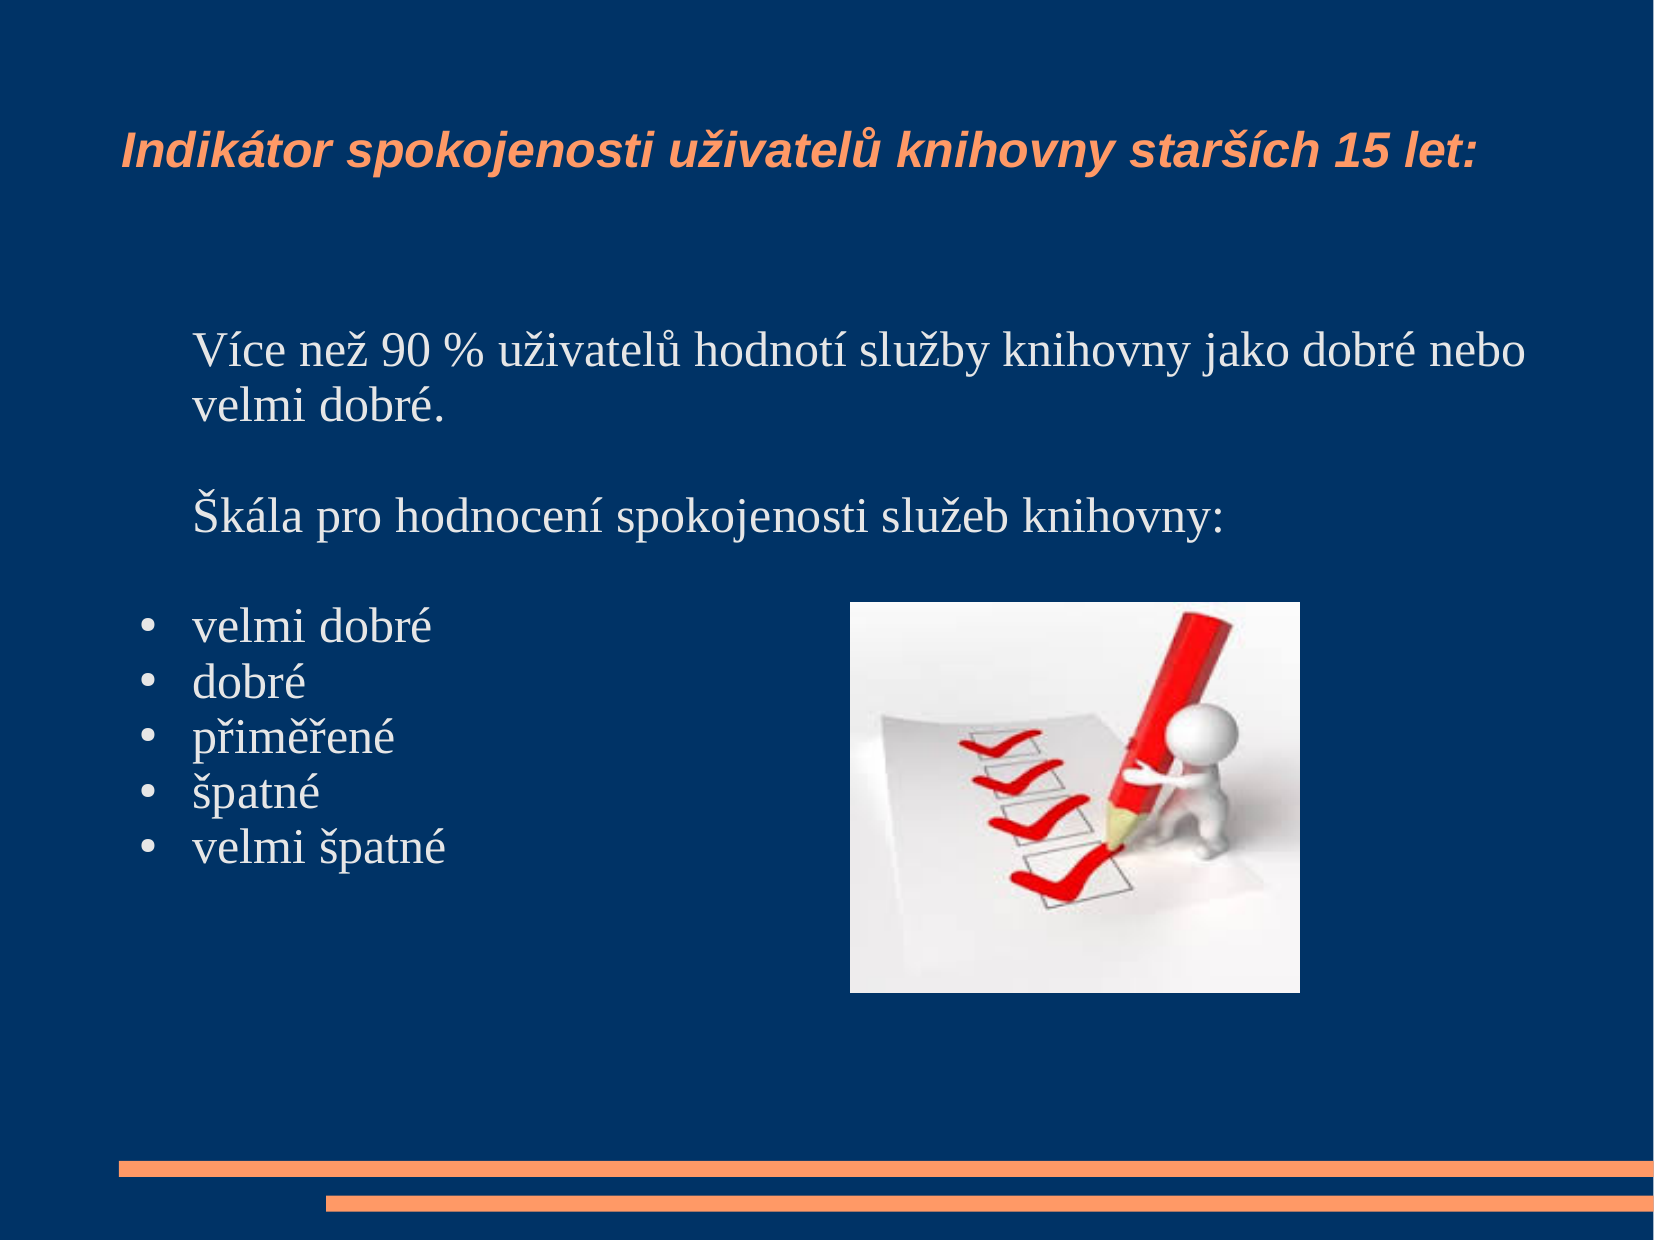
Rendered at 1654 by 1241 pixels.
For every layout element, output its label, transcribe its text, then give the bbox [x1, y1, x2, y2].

picture [850, 602, 1300, 993]
title Indikátor spokojenosti uživatelů knihovny starších 15 let: [121, 46, 1534, 254]
list Více než 90 % uživatelů hodnotí služby knihovny jako dobré nebo velmi dobré. Škála pro hodnocení spokojenosti služeb knihovny: velmi dobré dobré přiměřené špatné velmi špatné [121, 322, 1561, 1132]
